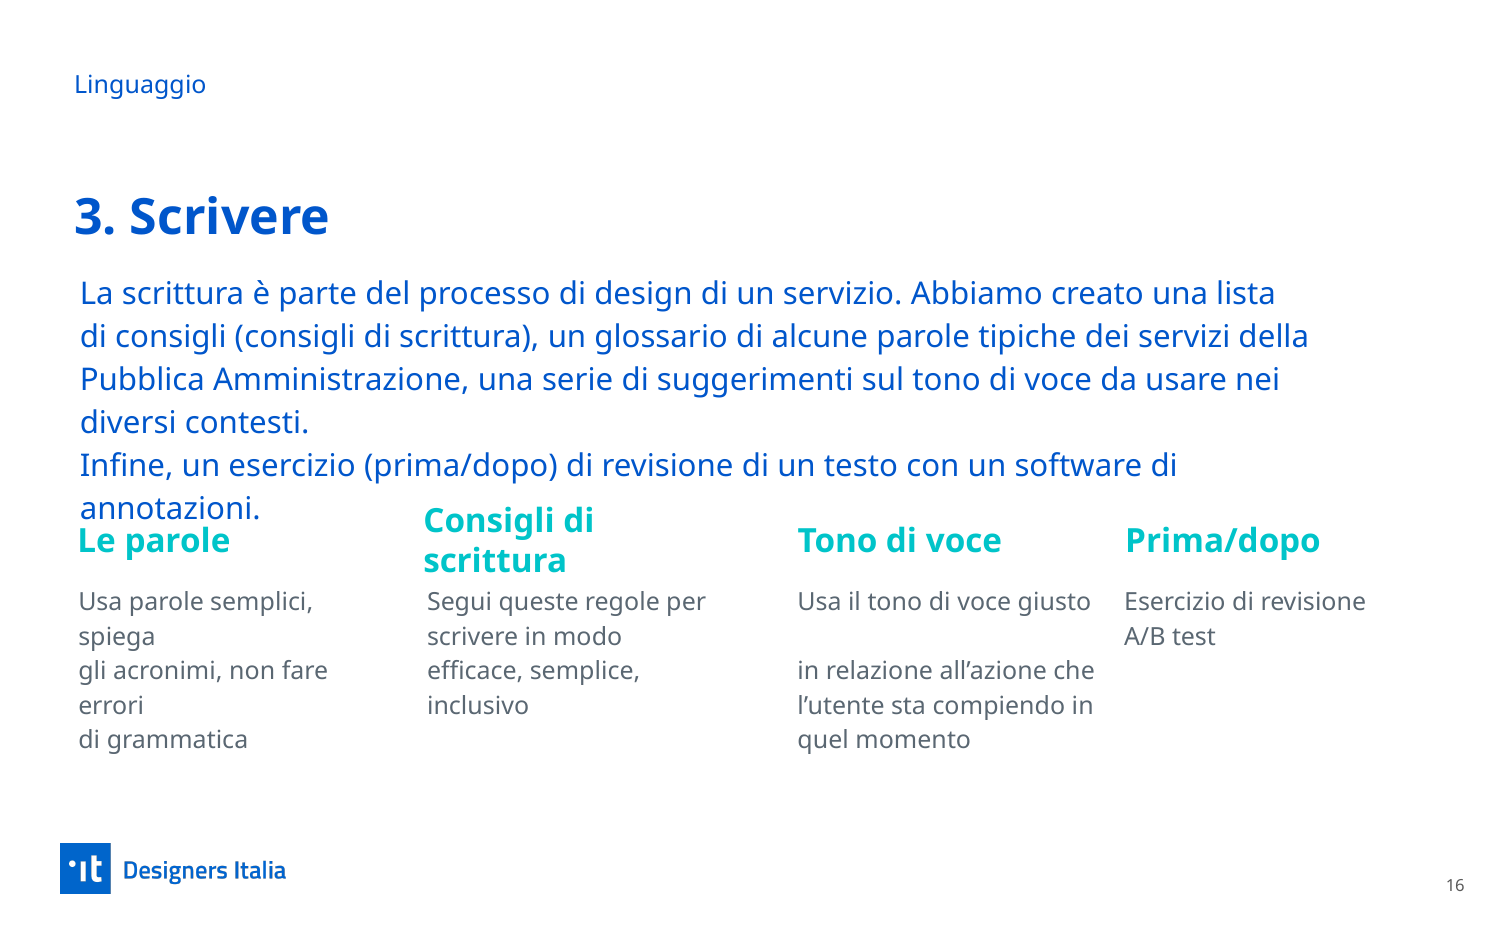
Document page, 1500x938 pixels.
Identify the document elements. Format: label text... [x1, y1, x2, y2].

text_box 3. Scrivere [59, 169, 1229, 281]
text_box Segui queste regole per scrivere in modo efficace, semplice, inclusivo [412, 566, 735, 773]
text_box Prima/dopo [1110, 513, 1390, 565]
text_box Usa parole semplici, spiega gli acronimi, non fare errori di grammatica [63, 566, 409, 773]
text_box La scrittura è parte del processo di design di un servizio. Abbiamo creato una lista di consigli (consigli di scrittura), un glossario di alcune parole tipiche dei servizi della Pubblica Amministrazione, una serie di suggerimenti sul tono di voce da usare nei diversi contesti. Infine, un esercizio (prima/dopo) di revisione di un testo con un software di annotazioni. [64, 252, 1367, 459]
slide_number <number> [1389, 849, 1480, 922]
text_box Esercizio di revisione A/B test [1109, 566, 1445, 773]
text_box Linguaggio [59, 58, 696, 110]
text_box Tono di voce [782, 513, 1050, 565]
text_box Le parole [62, 513, 392, 565]
text_box Consigli di scrittura [408, 513, 754, 565]
picture [60, 843, 299, 894]
text_box Usa il tono di voce giusto in relazione all’azione che l’utente sta compiendo in quel momento [782, 566, 1109, 773]
